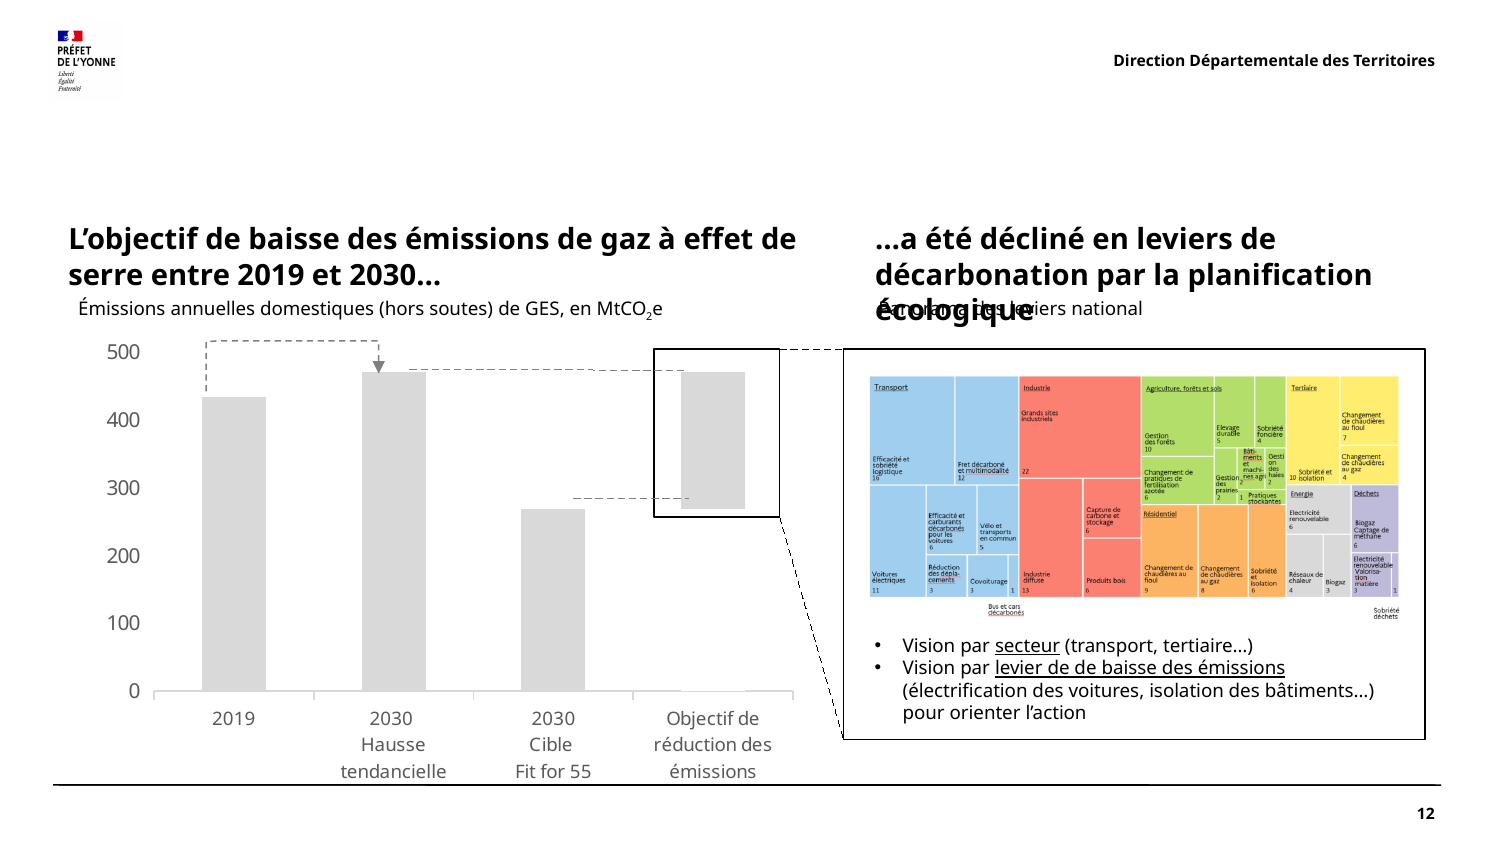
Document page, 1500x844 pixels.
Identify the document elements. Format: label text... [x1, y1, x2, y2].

chart [63, 310, 803, 785]
text_box Vision par secteur (transport, tertiaire…) Vision par levier de de baisse des émissions (électrification des voitures, isolation des bâtiments…) pour orienter l’action [859, 625, 1399, 731]
picture [859, 373, 1412, 623]
text_box Émissions annuelles domestiques (hors soutes) de GES, en MtCO2e [63, 289, 678, 330]
text_box …a été décliné en leviers de décarbonation par la planification écologique [859, 220, 1500, 284]
text_box L’objectif de baisse des émissions de gaz à effet de serre entre 2019 et 2030… [53, 220, 820, 265]
text_box Panorama des leviers national [863, 289, 1163, 327]
picture [49, 20, 124, 101]
